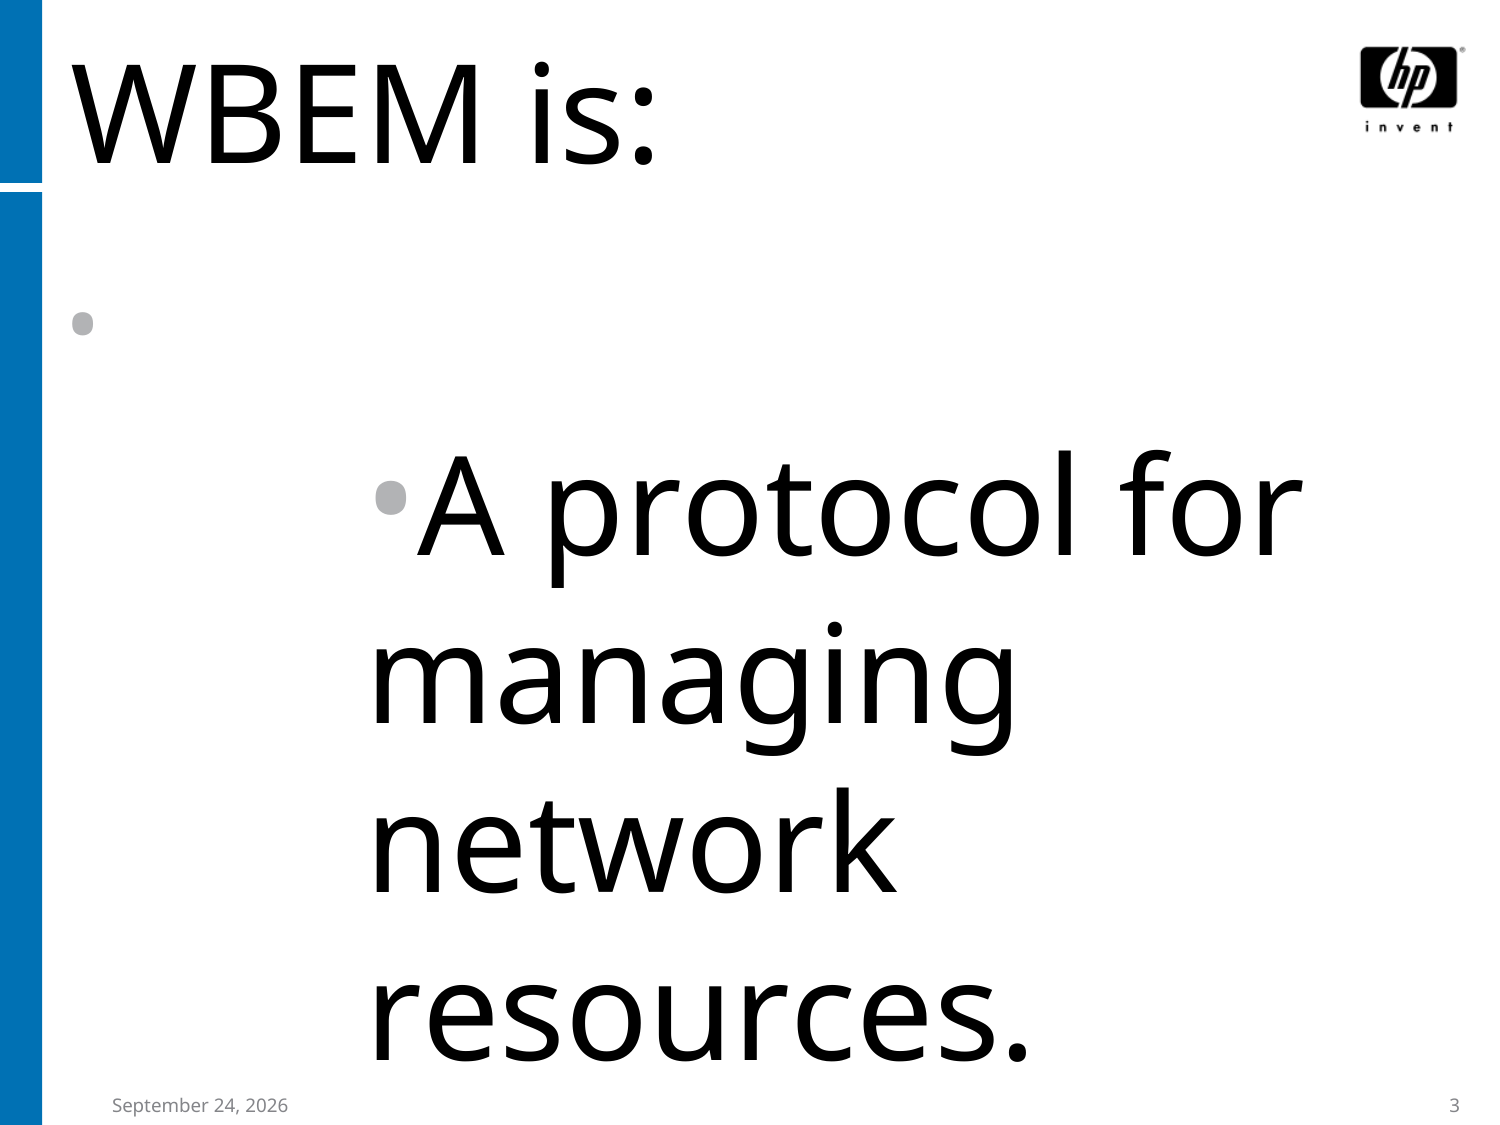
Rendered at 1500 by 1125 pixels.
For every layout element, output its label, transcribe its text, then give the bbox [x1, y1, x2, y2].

title WBEM is: [70, 18, 1322, 207]
list A protocol for managing network resources. [65, 237, 1423, 1063]
picture [1350, 37, 1472, 141]
